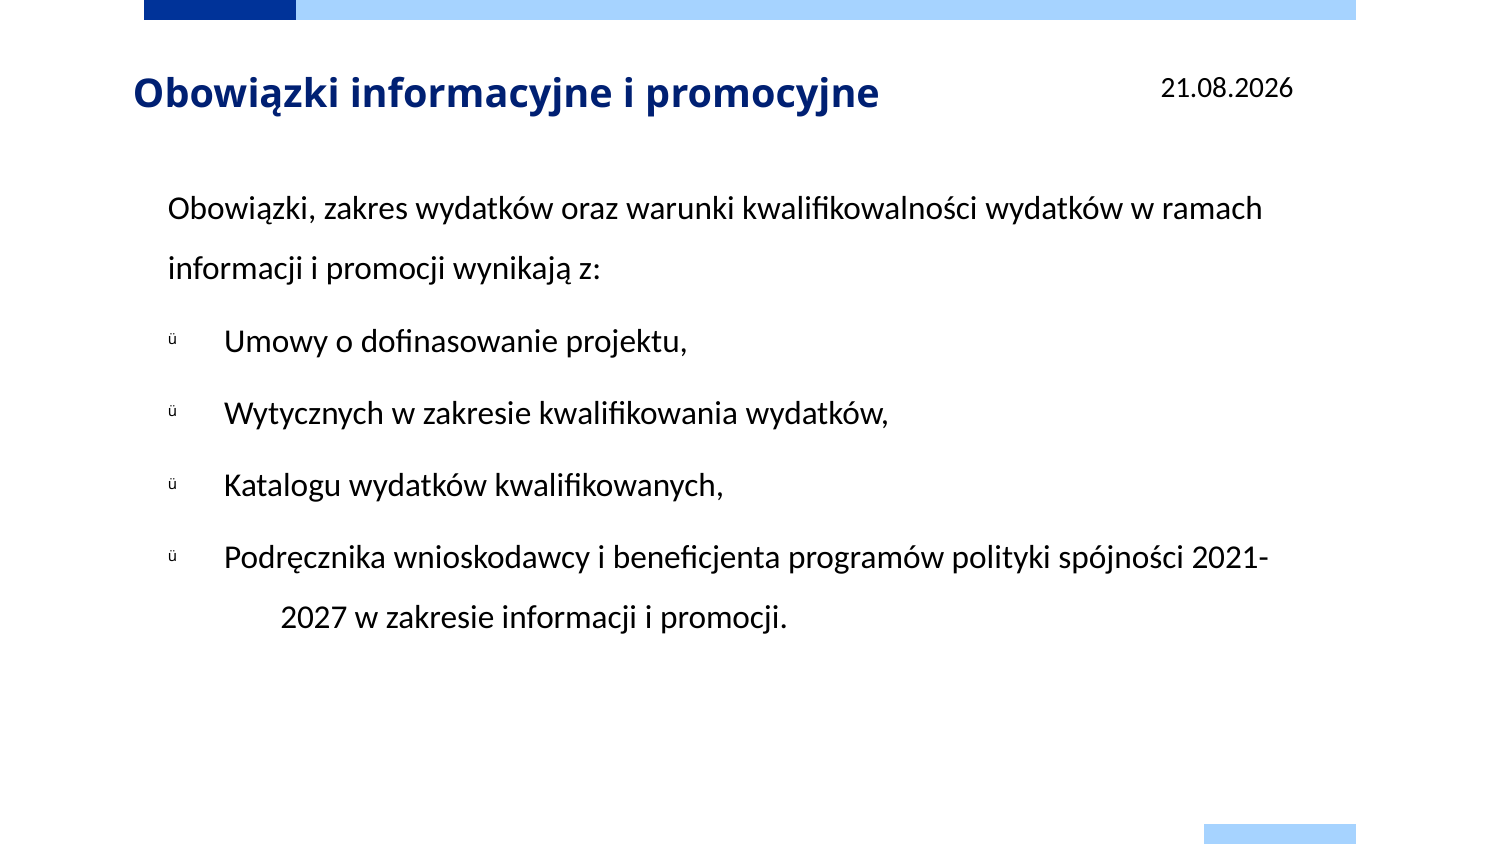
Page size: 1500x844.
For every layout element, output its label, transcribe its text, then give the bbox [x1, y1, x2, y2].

list Obowiązki, zakres wydatków oraz warunki kwalifikowalności wydatków w ramach informacji i promocji wynikają z: Umowy o dofinasowanie projektu, Wytycznych w zakresie kwalifikowania wydatków, Katalogu wydatków kwalifikowanych, Podręcznika wnioskodawcy i beneficjenta programów polityki spójności 2021-2027 w zakresie informacji i promocji. [117, 166, 1331, 794]
text_box 21.10.2024 [1145, 60, 1347, 102]
title Obowiązki informacyjne i promocyjne [117, 60, 1030, 124]
